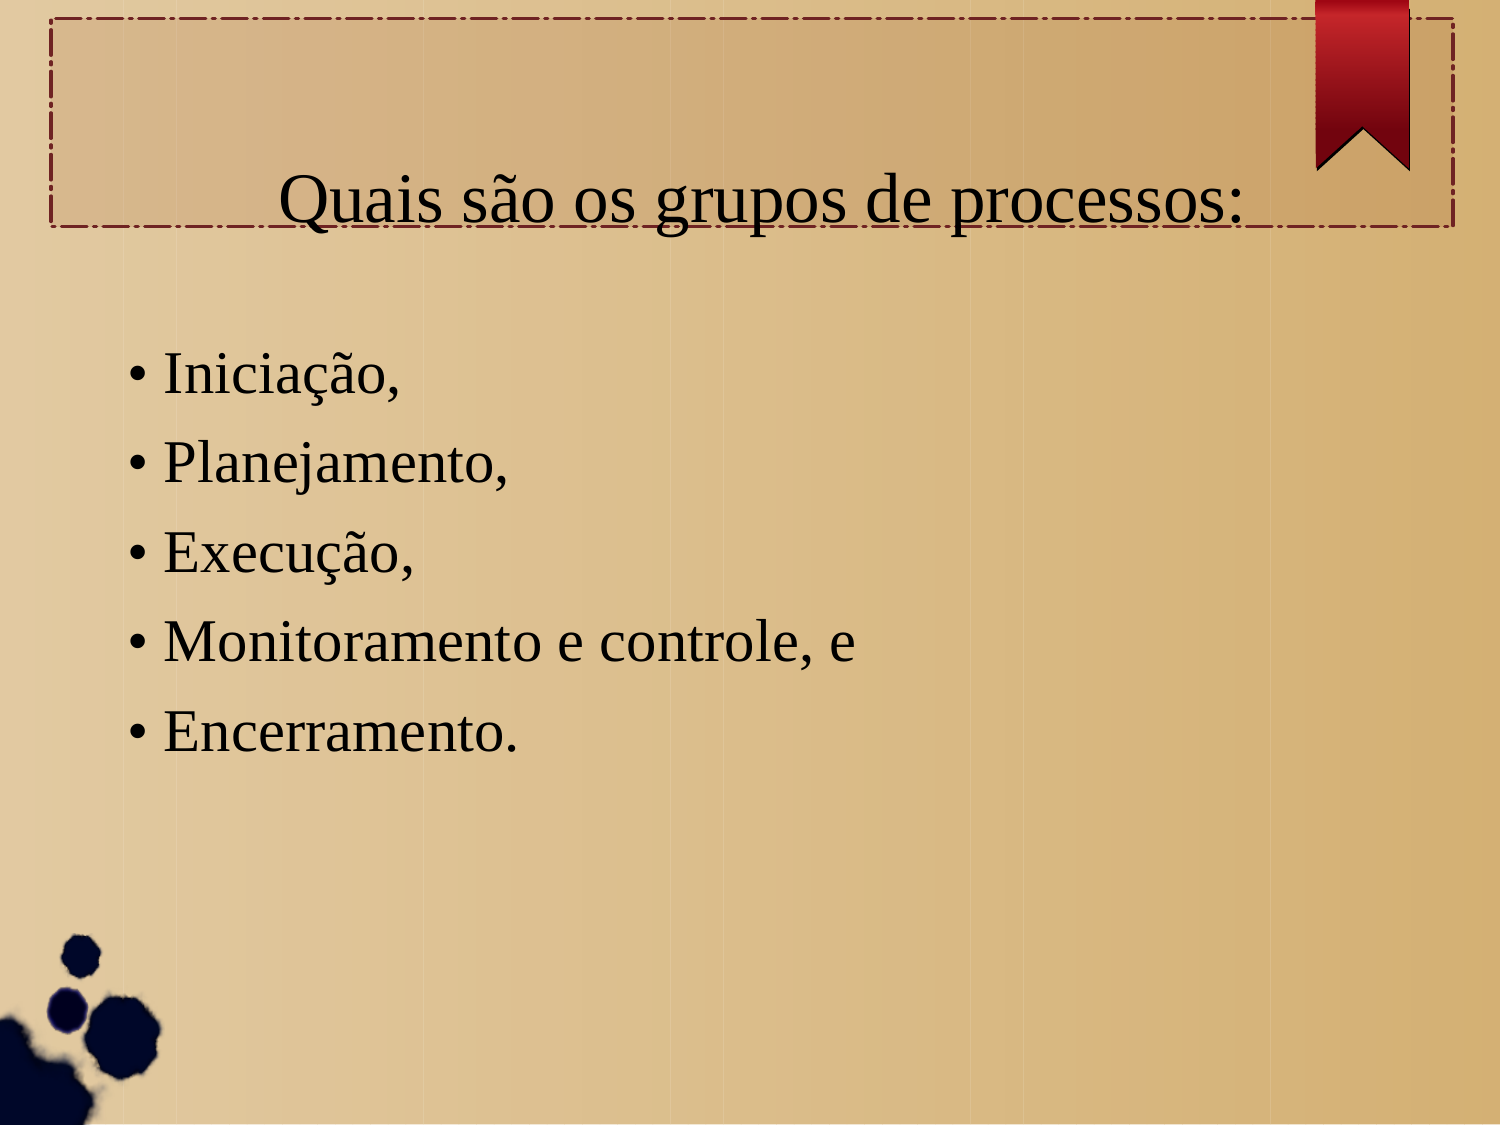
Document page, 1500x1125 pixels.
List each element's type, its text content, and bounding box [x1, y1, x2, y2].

list • Iniciação, • Planejamento, • Execução, • Monitoramento e controle, e • Encerramento. [112, 324, 1388, 1000]
title Quais são os grupos de processos: [112, 99, 1388, 288]
